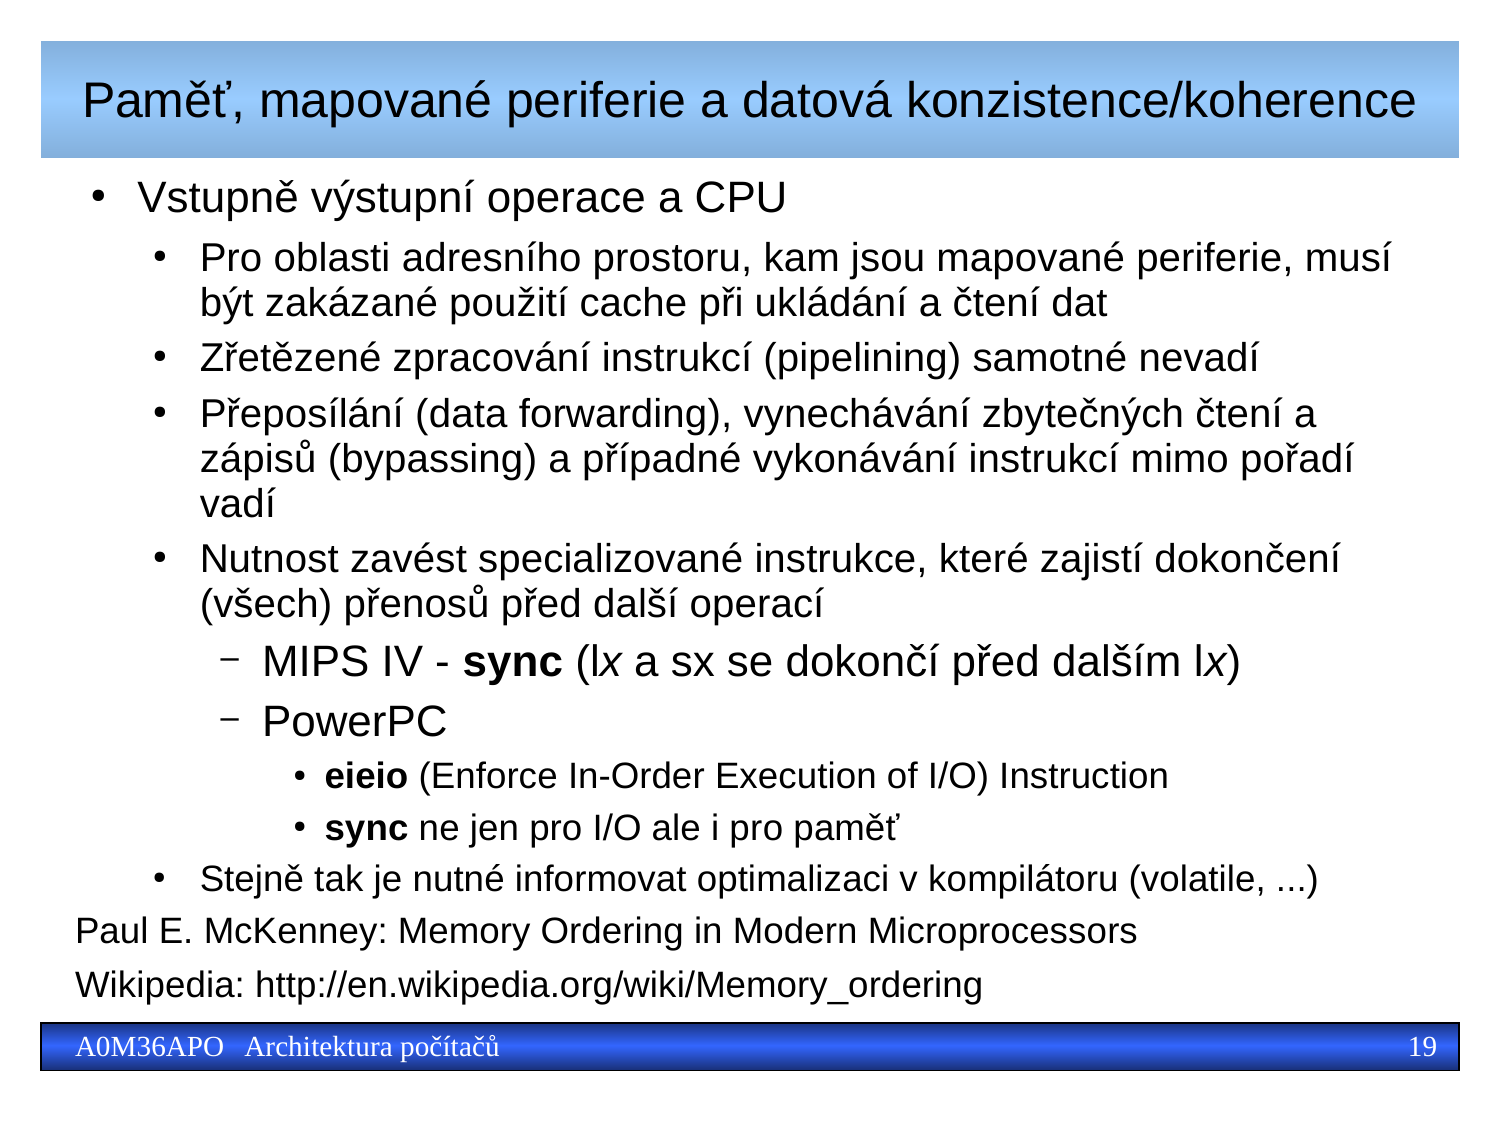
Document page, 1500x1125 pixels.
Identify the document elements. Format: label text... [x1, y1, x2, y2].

list Vstupně výstupní operace a CPU Pro oblasti adresního prostoru, kam jsou mapované periferie, musí být zakázané použití cache při ukládání a čtení dat Zřetězené zpracování instrukcí (pipelining) samotné nevadí Přeposílání (data forwarding), vynechávání zbytečných čtení a zápisů (bypassing) a případné vykonávání instrukcí mimo pořadí vadí Nutnost zavést specializované instrukce, které zajistí dokončení (všech) přenosů před další operací MIPS IV - sync (lx a sx se dokončí před dalším lx) PowerPC eieio (Enforce In-Order Execution of I/O) Instruction sync ne jen pro I/O ale i pro paměť Stejně tak je nutné informovat optimalizaci v kompilátoru (volatile, ...) Paul E. McKenney: Memory Ordering in Modern Microprocessors Wikipedia: http://en.wikipedia.org/wiki/Memory_ordering [75, 172, 1426, 1013]
title Paměť, mapované periferie a datová konzistence/koherence [41, 41, 1459, 158]
